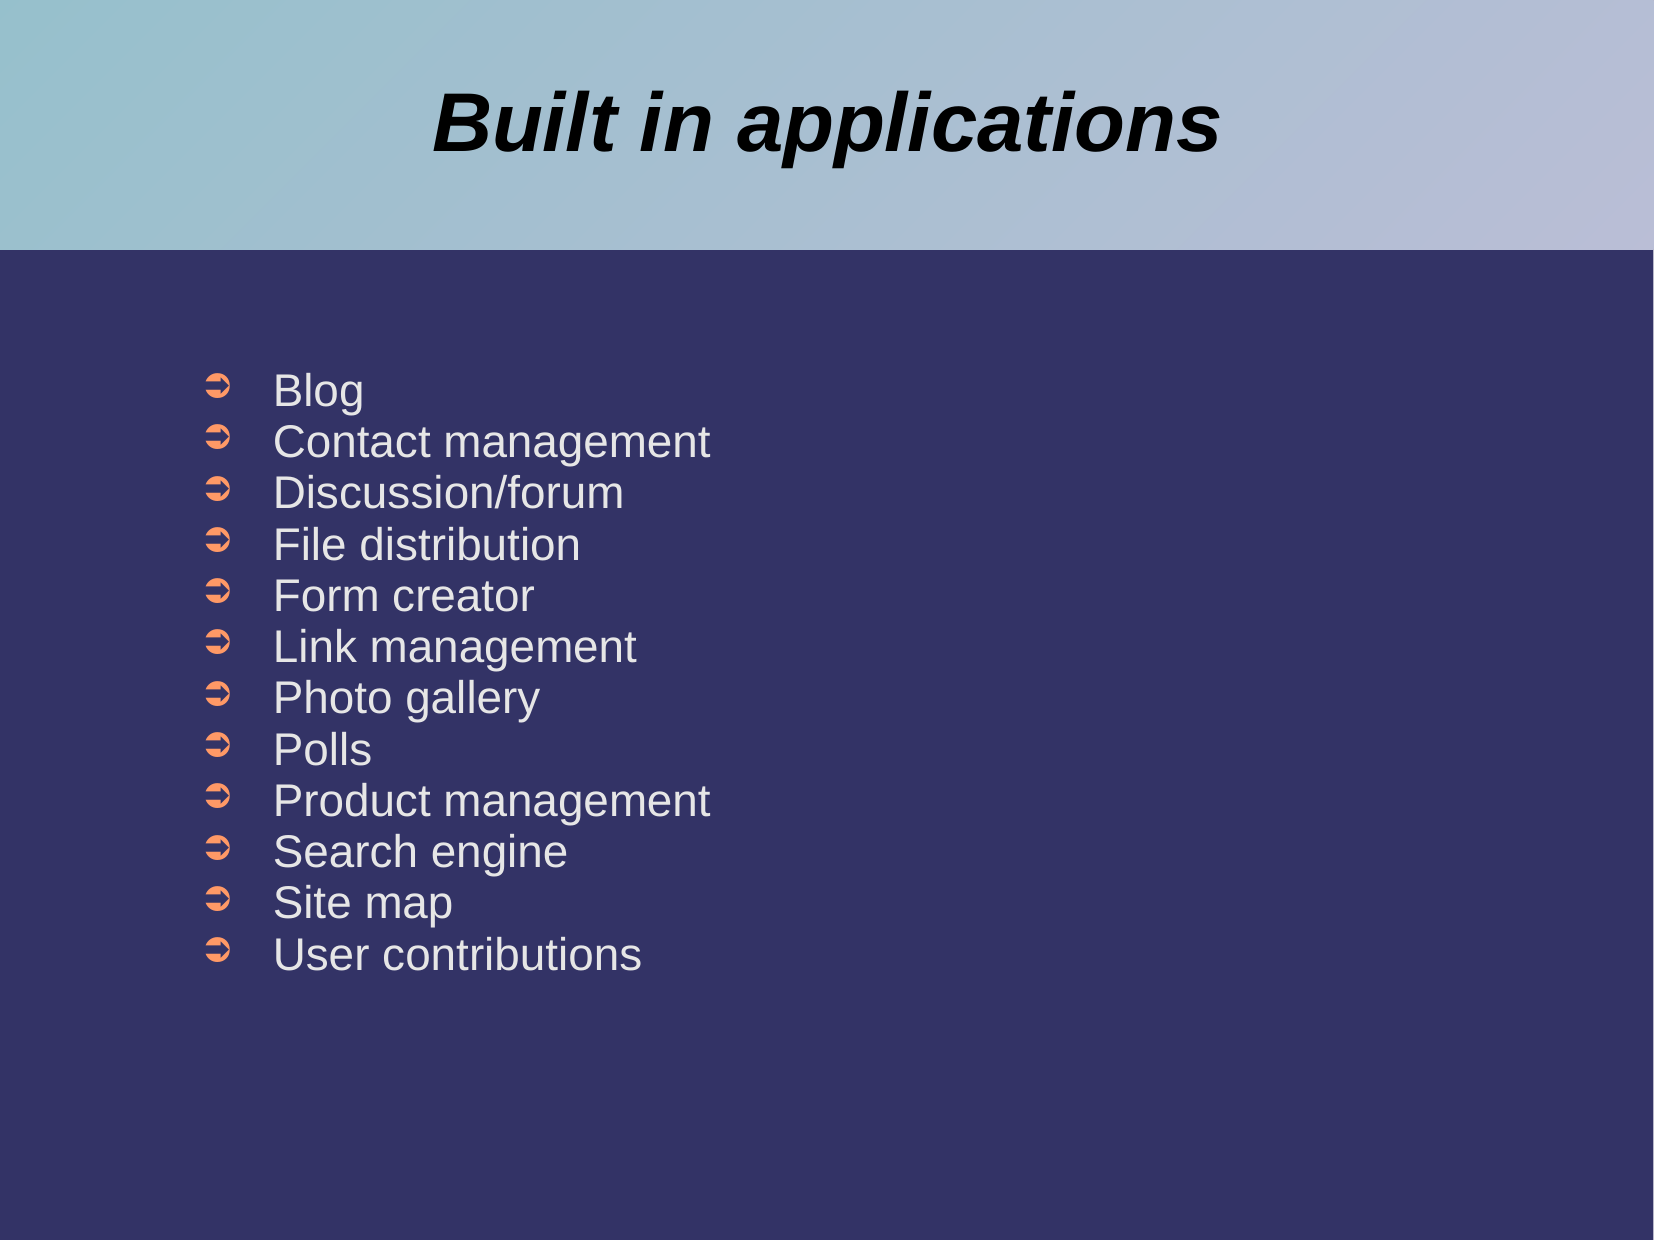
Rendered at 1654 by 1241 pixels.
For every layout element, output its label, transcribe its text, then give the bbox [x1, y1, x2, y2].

title Built in applications [121, 19, 1534, 227]
list Blog Contact management Discussion/forum File distribution Form creator Link management Photo gallery Polls Product management Search engine Site map User contributions [178, 364, 1570, 1147]
